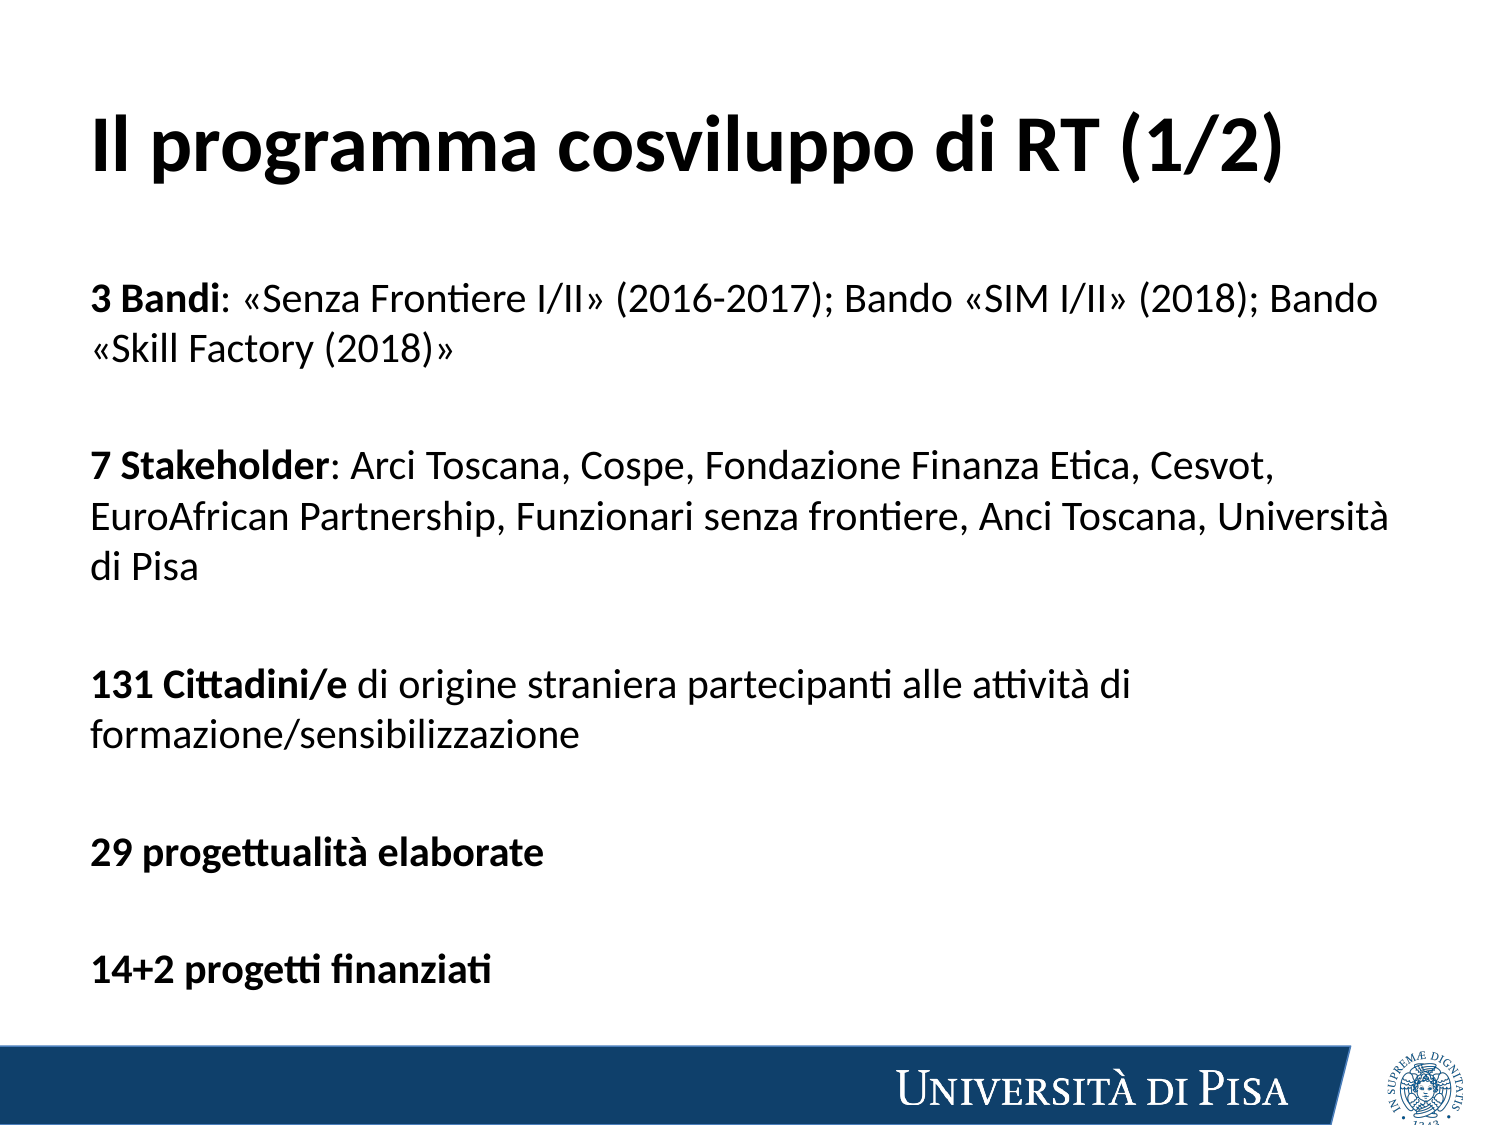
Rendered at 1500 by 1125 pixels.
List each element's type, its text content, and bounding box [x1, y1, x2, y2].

list 3 Bandi: «Senza Frontiere I/II» (2016-2017); Bando «SIM I/II» (2018); Bando «Skill Factory (2018)» 7 Stakeholder: Arci Toscana, Cospe, Fondazione Finanza Etica, Cesvot, EuroAfrican Partnership, Funzionari senza frontiere, Anci Toscana, Università di Pisa 131 Cittadini/e di origine straniera partecipanti alle attività di formazione/sensibilizzazione 29 progettualità elaborate 14+2 progetti finanziati [75, 262, 1425, 1005]
picture [1387, 1051, 1463, 1125]
picture [895, 1068, 1289, 1105]
text_box [0, 1046, 1351, 1125]
title Il programma cosviluppo di RT (1/2) [75, 45, 1425, 233]
